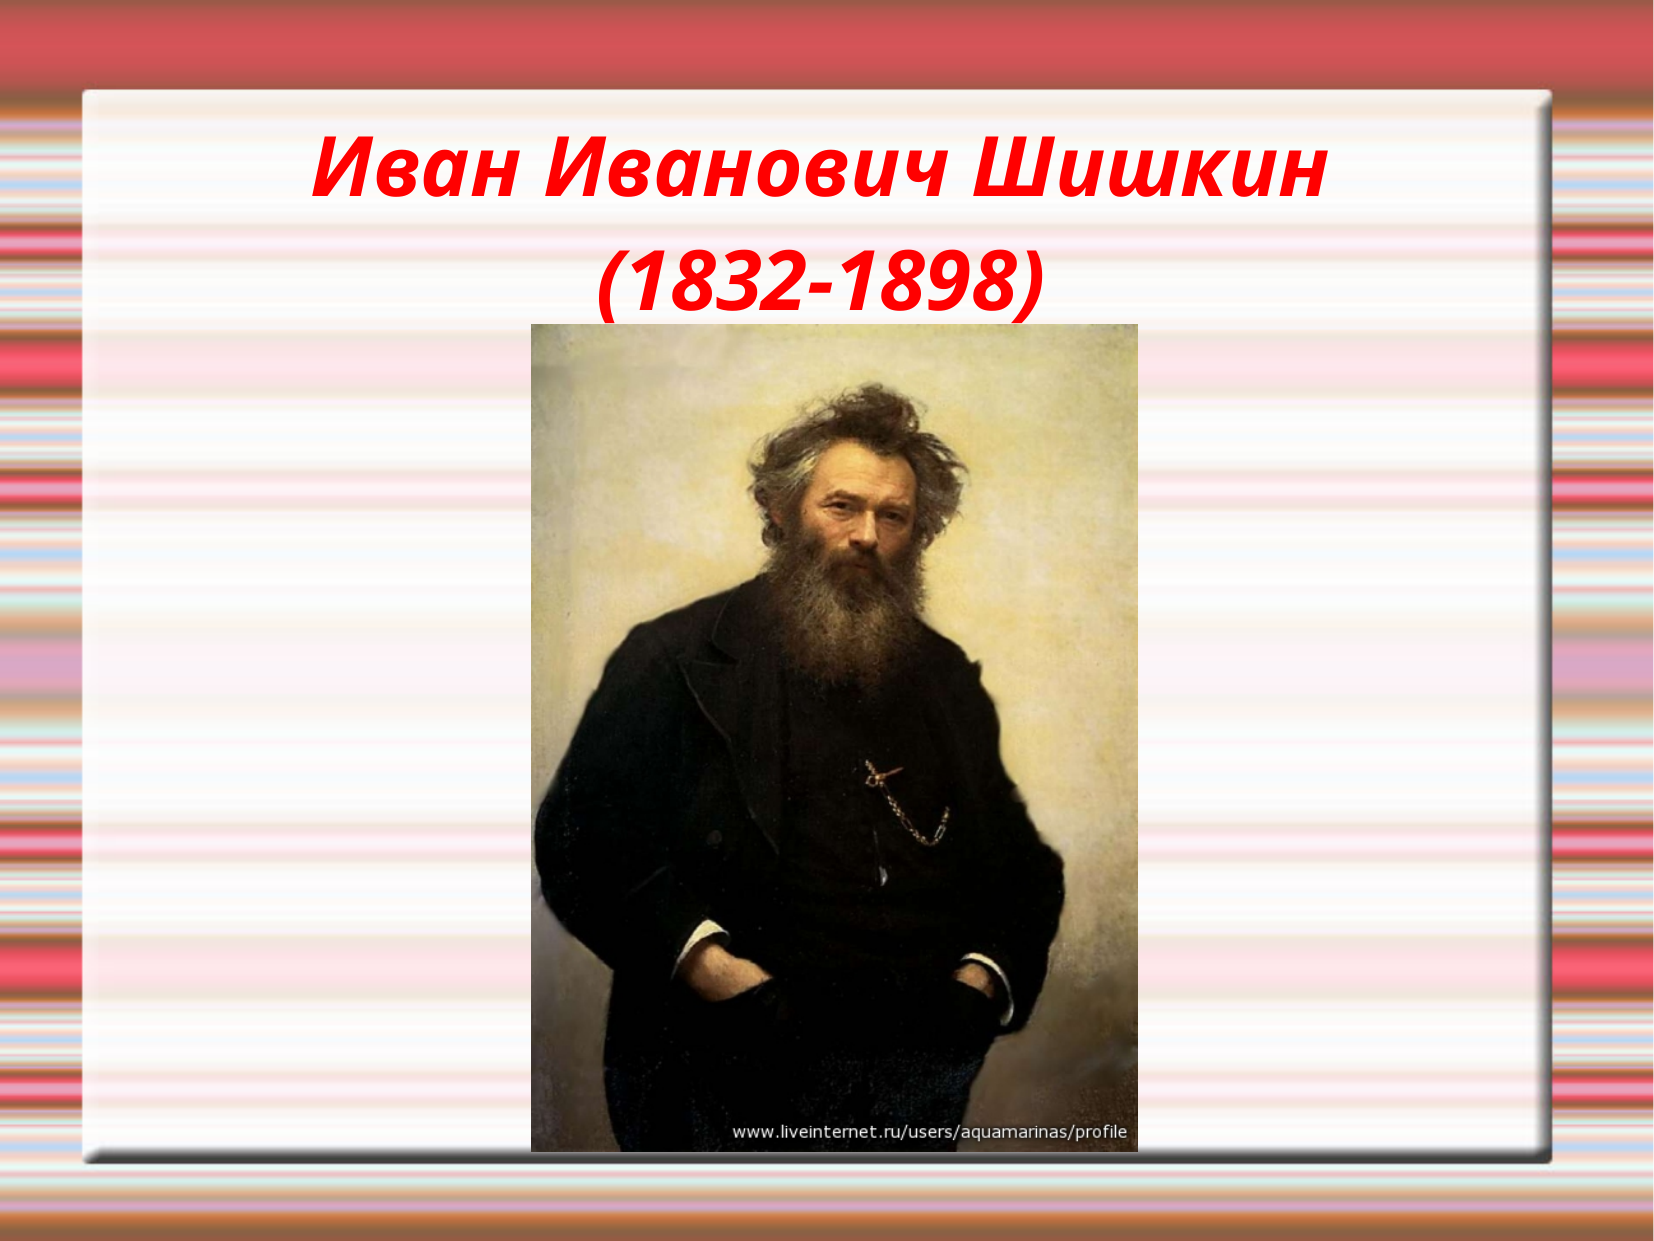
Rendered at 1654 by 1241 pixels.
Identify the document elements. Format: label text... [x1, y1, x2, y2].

title Иван Иванович Шишкин (1832-1898) [76, 117, 1565, 325]
picture [0, 0, 1654, 1241]
